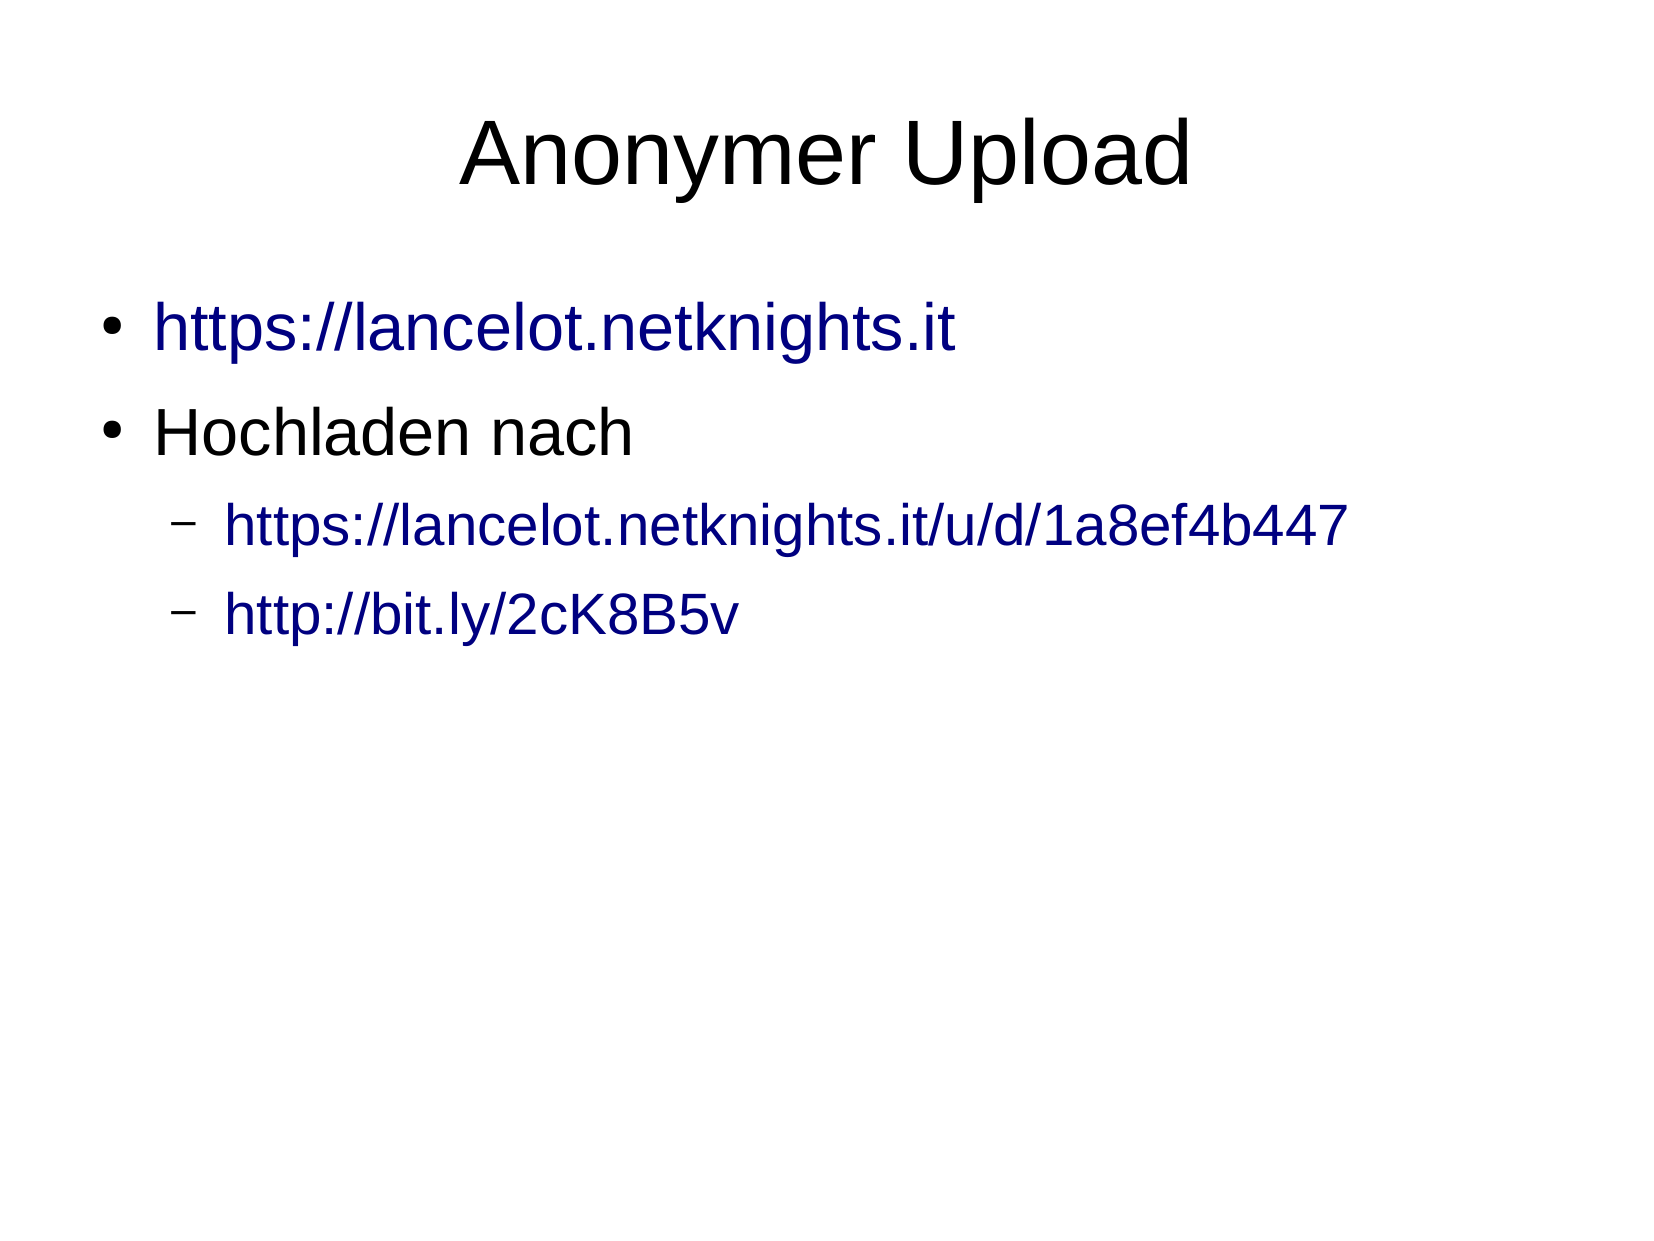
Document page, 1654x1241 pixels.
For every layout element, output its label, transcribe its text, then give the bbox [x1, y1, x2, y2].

list https://lancelot.netknights.it Hochladen nach https://lancelot.netknights.it/u/d/1a8ef4b447 http://bit.ly/2cK8B5v [82, 290, 1571, 1010]
title Anonymer Upload [82, 49, 1571, 257]
